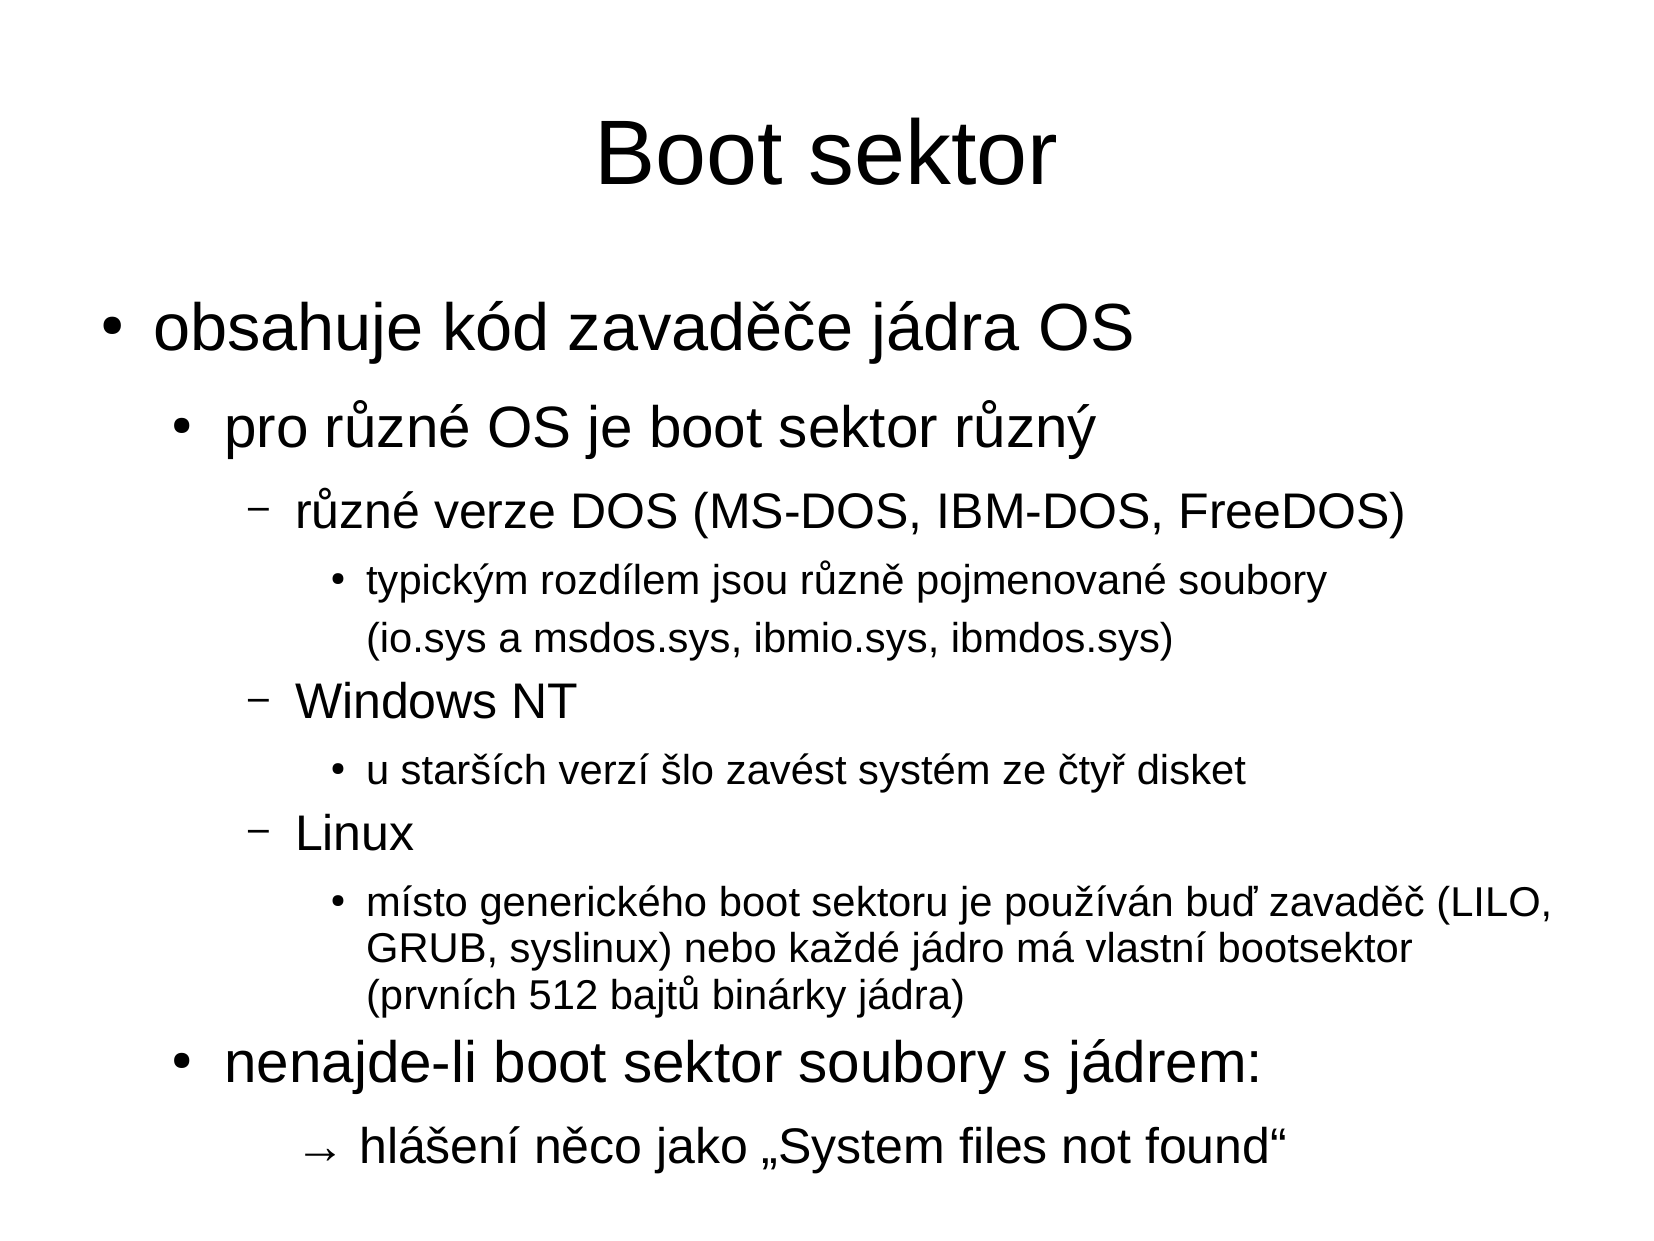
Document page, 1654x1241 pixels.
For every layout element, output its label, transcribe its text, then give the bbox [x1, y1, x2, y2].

list obsahuje kód zavaděče jádra OS pro různé OS je boot sektor různý různé verze DOS (MS-DOS, IBM-DOS, FreeDOS) typickým rozdílem jsou různě pojmenované soubory (io.sys a msdos.sys, ibmio.sys, ibmdos.sys) Windows NT u starších verzí šlo zavést systém ze čtyř disket Linux místo generického boot sektoru je používán buď zavaděč (LILO, GRUB, syslinux) nebo každé jádro má vlastní bootsektor (prvních 512 bajtů binárky jádra) nenajde-li boot sektor soubory s jádrem: → hlášení něco jako „System files not found“ [82, 290, 1571, 1175]
title Boot sektor [82, 49, 1571, 257]
